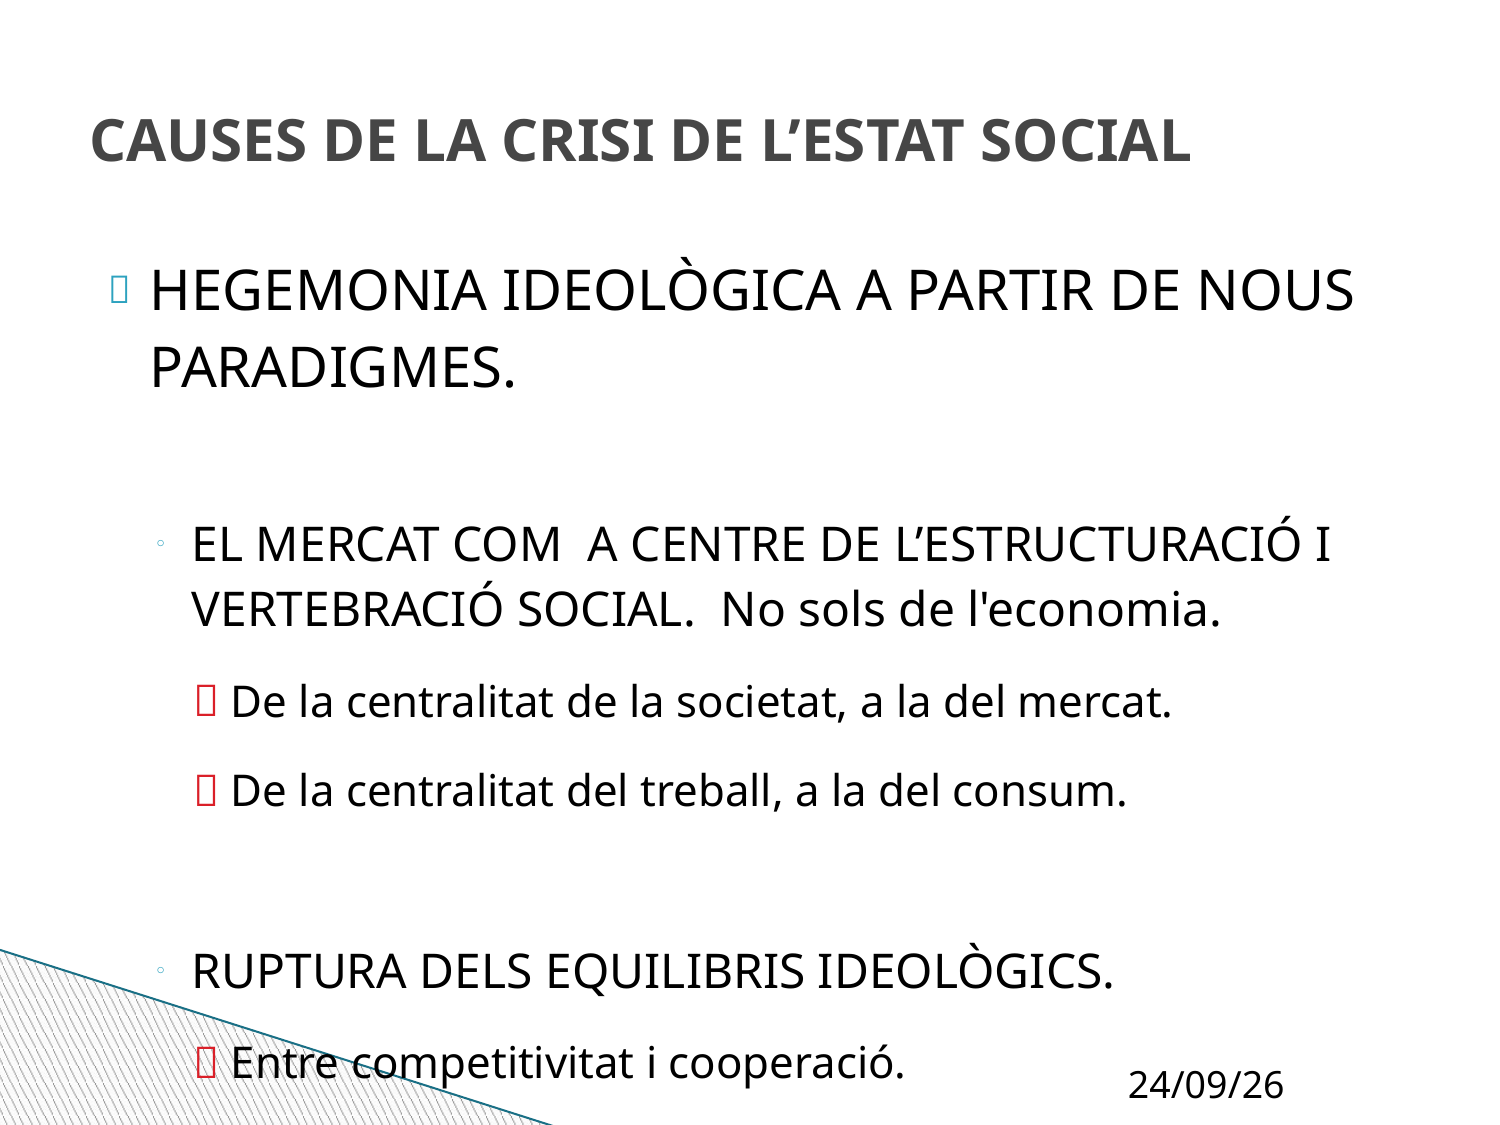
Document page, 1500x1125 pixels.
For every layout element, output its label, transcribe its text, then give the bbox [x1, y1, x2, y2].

picture [0, 952, 543, 1125]
title CAUSES DE LA CRISI DE L’ESTAT SOCIAL [75, 45, 1425, 233]
list HEGEMONIA IDEOLÒGICA A PARTIR DE NOUS PARADIGMES. EL MERCAT COM A CENTRE DE L’ESTRUCTURACIÓ I VERTEBRACIÓ SOCIAL. No sols de l'economia. De la centralitat de la societat, a la del mercat. De la centralitat del treball, a la del consum. RUPTURA DELS EQUILIBRIS IDEOLÒGICS. Entre competitivitat i cooperació. Entre individualitat i col·lectivitat [75, 243, 1425, 986]
picture [321, 1057, 332, 1064]
